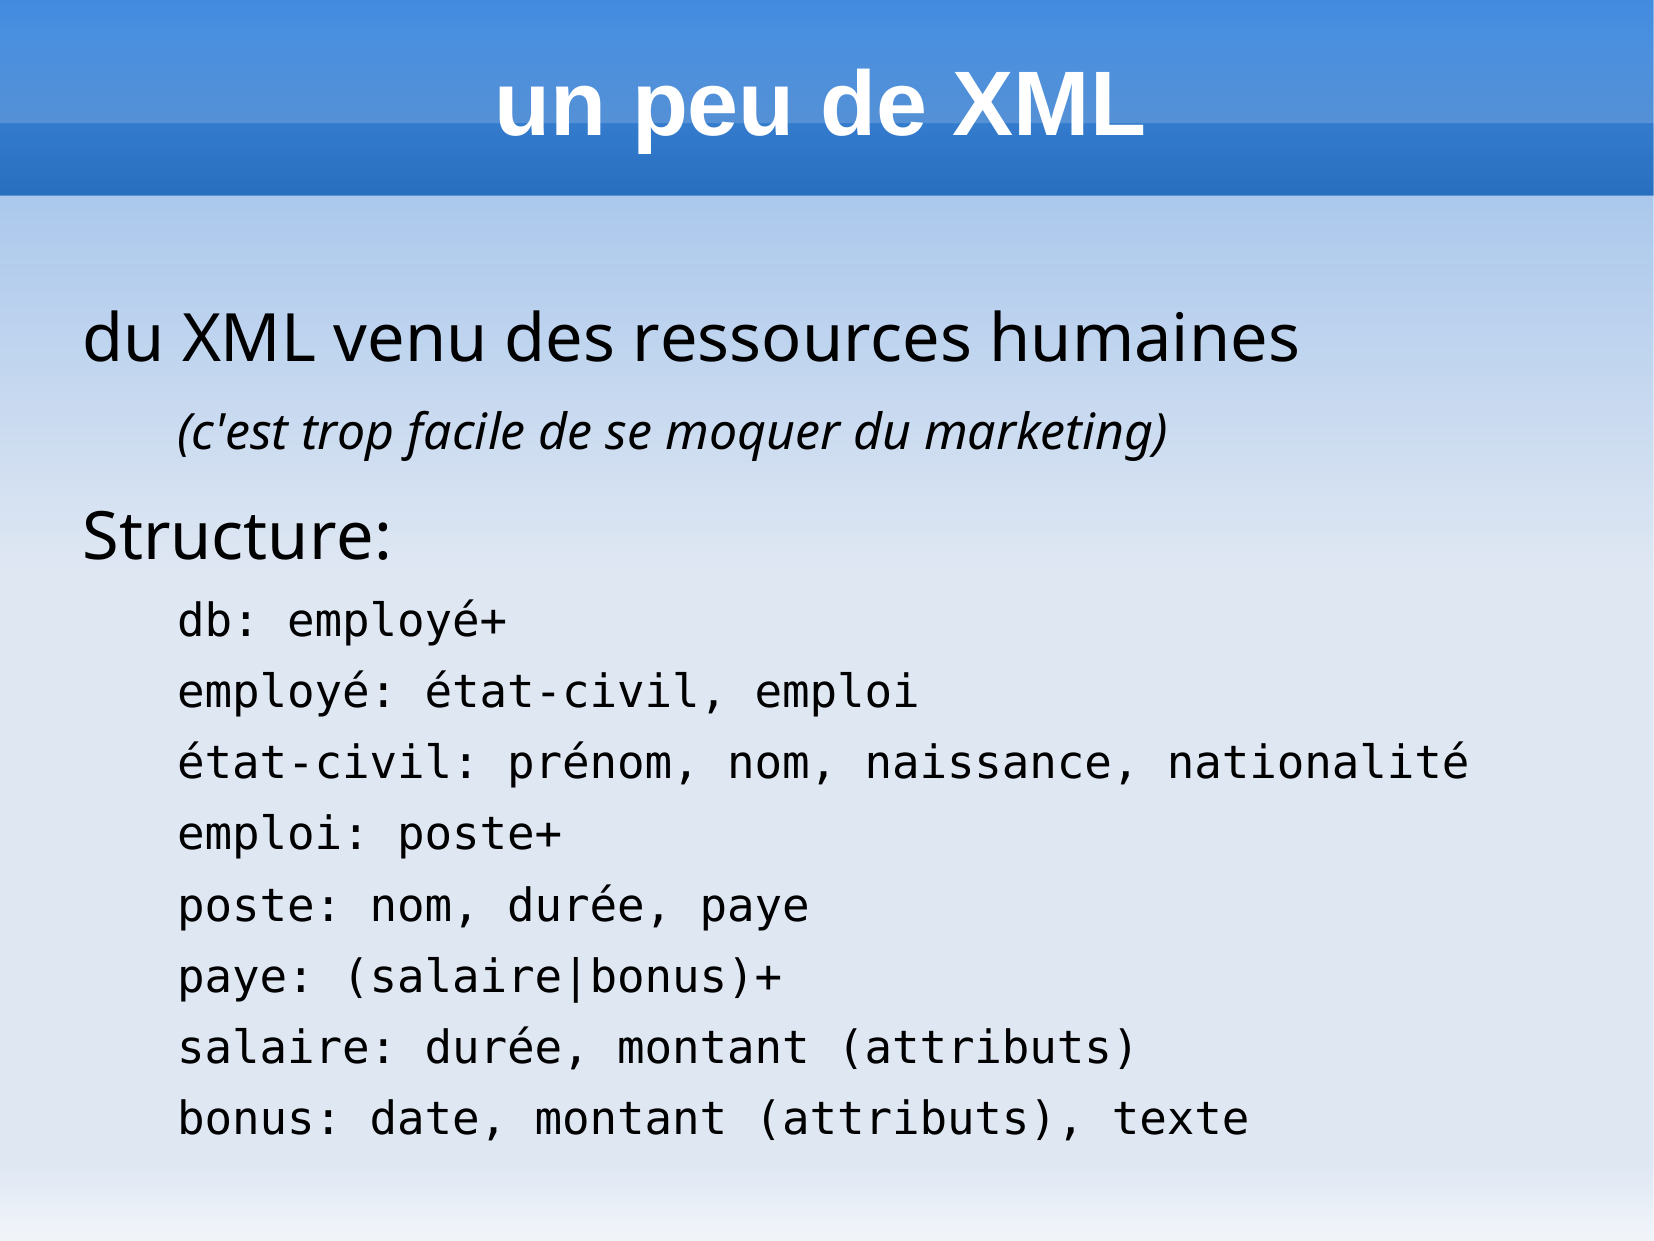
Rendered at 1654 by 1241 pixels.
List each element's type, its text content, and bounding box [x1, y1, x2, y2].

title un peu de XML [76, 7, 1565, 200]
picture [0, 0, 1654, 1241]
list du XML venu des ressources humaines (c'est trop facile de se moquer du marketing) Structure: db: employé+ employé: état-civil, emploi état-civil: prénom, nom, naissance, nationalité emploi: poste+ poste: nom, durée, paye paye: (salaire|bonus)+ salaire: durée, montant (attributs) bonus: date, montant (attributs), texte [82, 290, 1571, 1094]
